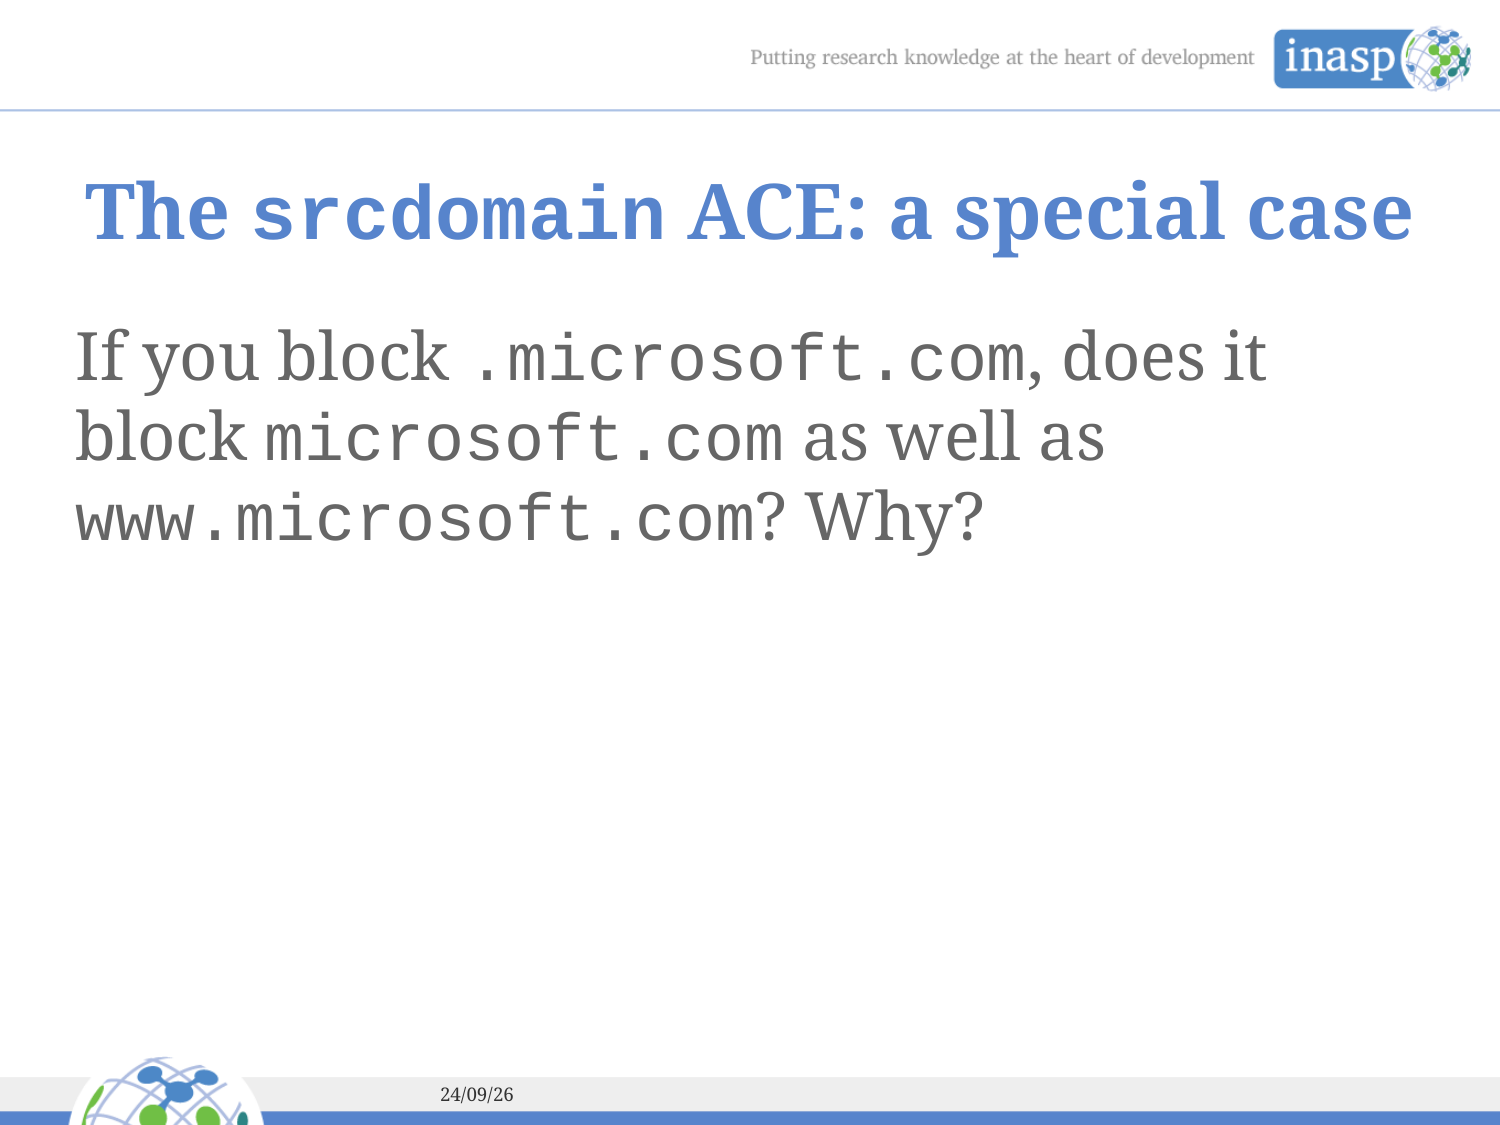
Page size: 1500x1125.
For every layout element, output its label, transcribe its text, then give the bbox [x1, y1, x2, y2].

title The srcdomain ACE: a special case [75, 129, 1426, 313]
list If you block .microsoft.com, does it block microsoft.com as well as www.microsoft.com? Why? [75, 313, 1426, 967]
picture [0, 0, 1500, 1125]
